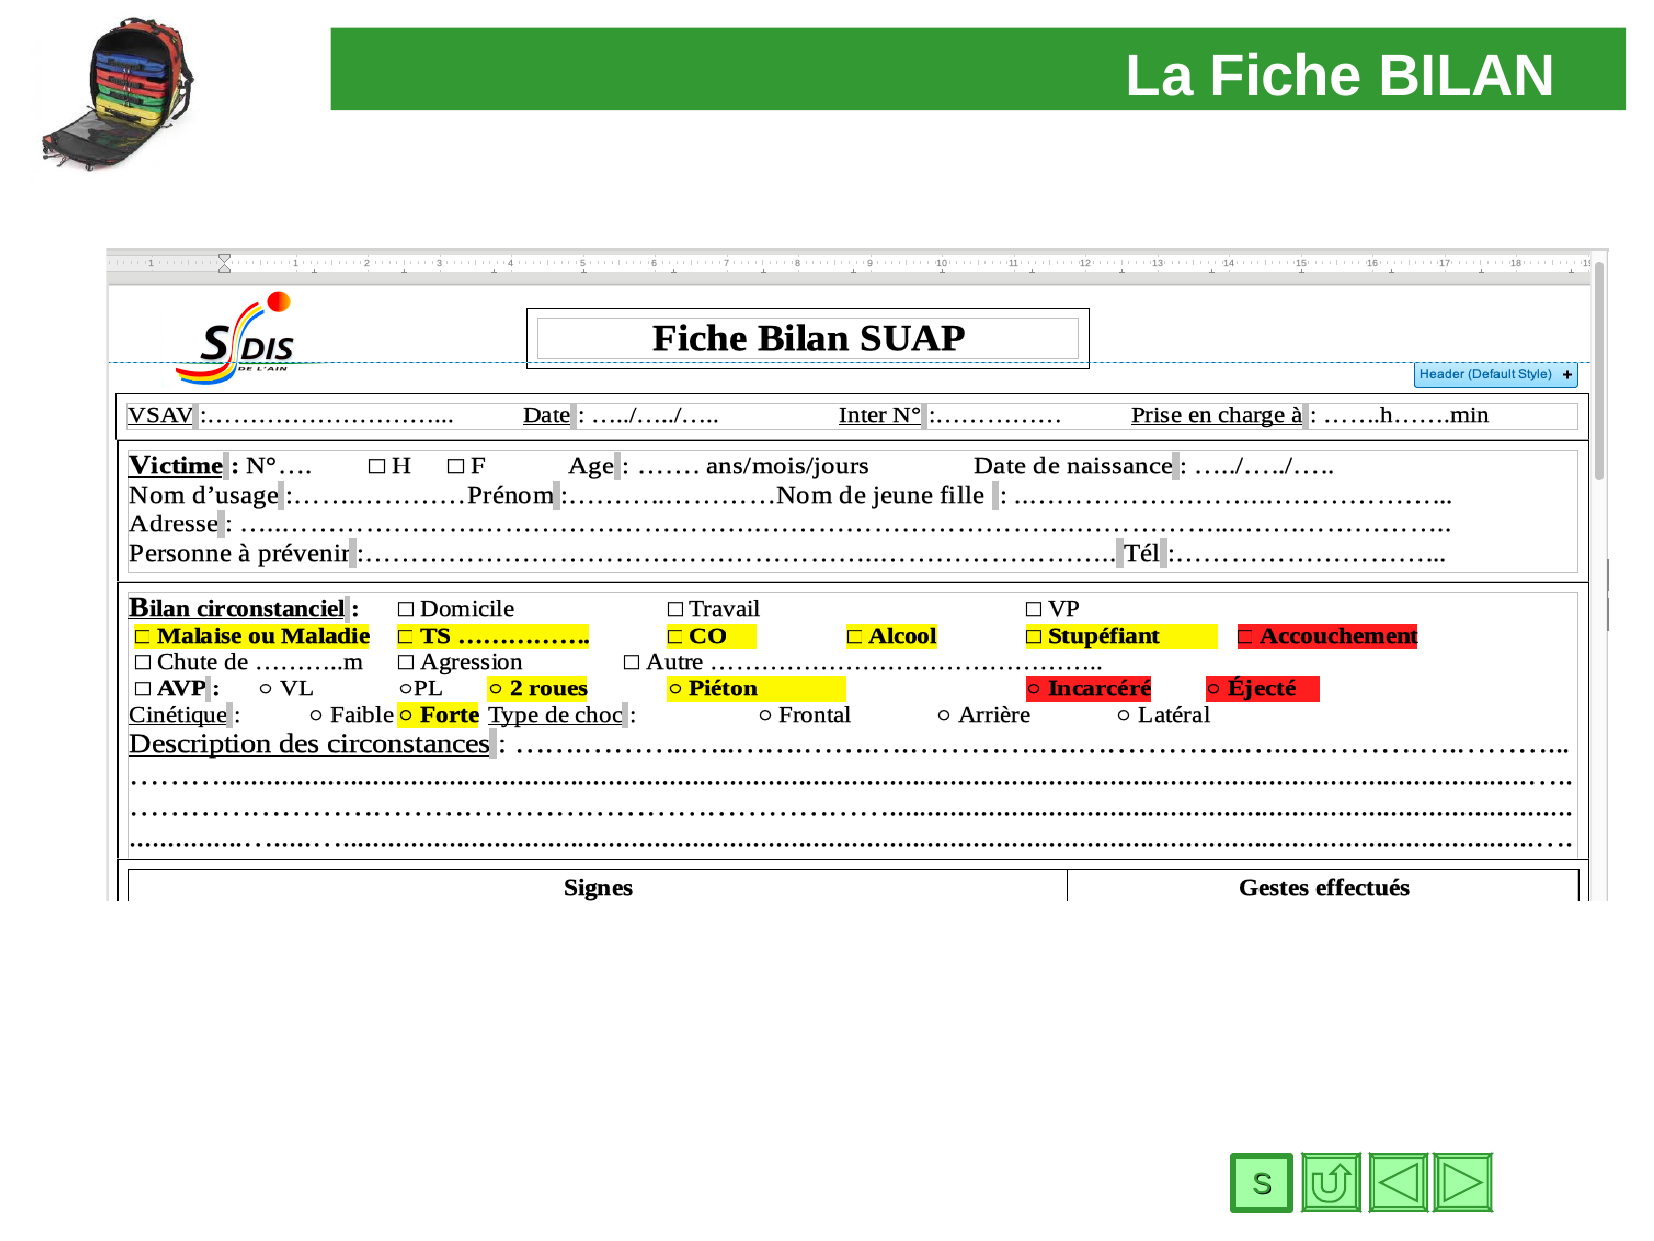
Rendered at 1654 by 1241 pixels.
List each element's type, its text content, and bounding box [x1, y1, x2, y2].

picture [29, 5, 201, 183]
picture [106, 248, 1609, 901]
text_box La Fiche BILAN [968, 35, 1571, 116]
